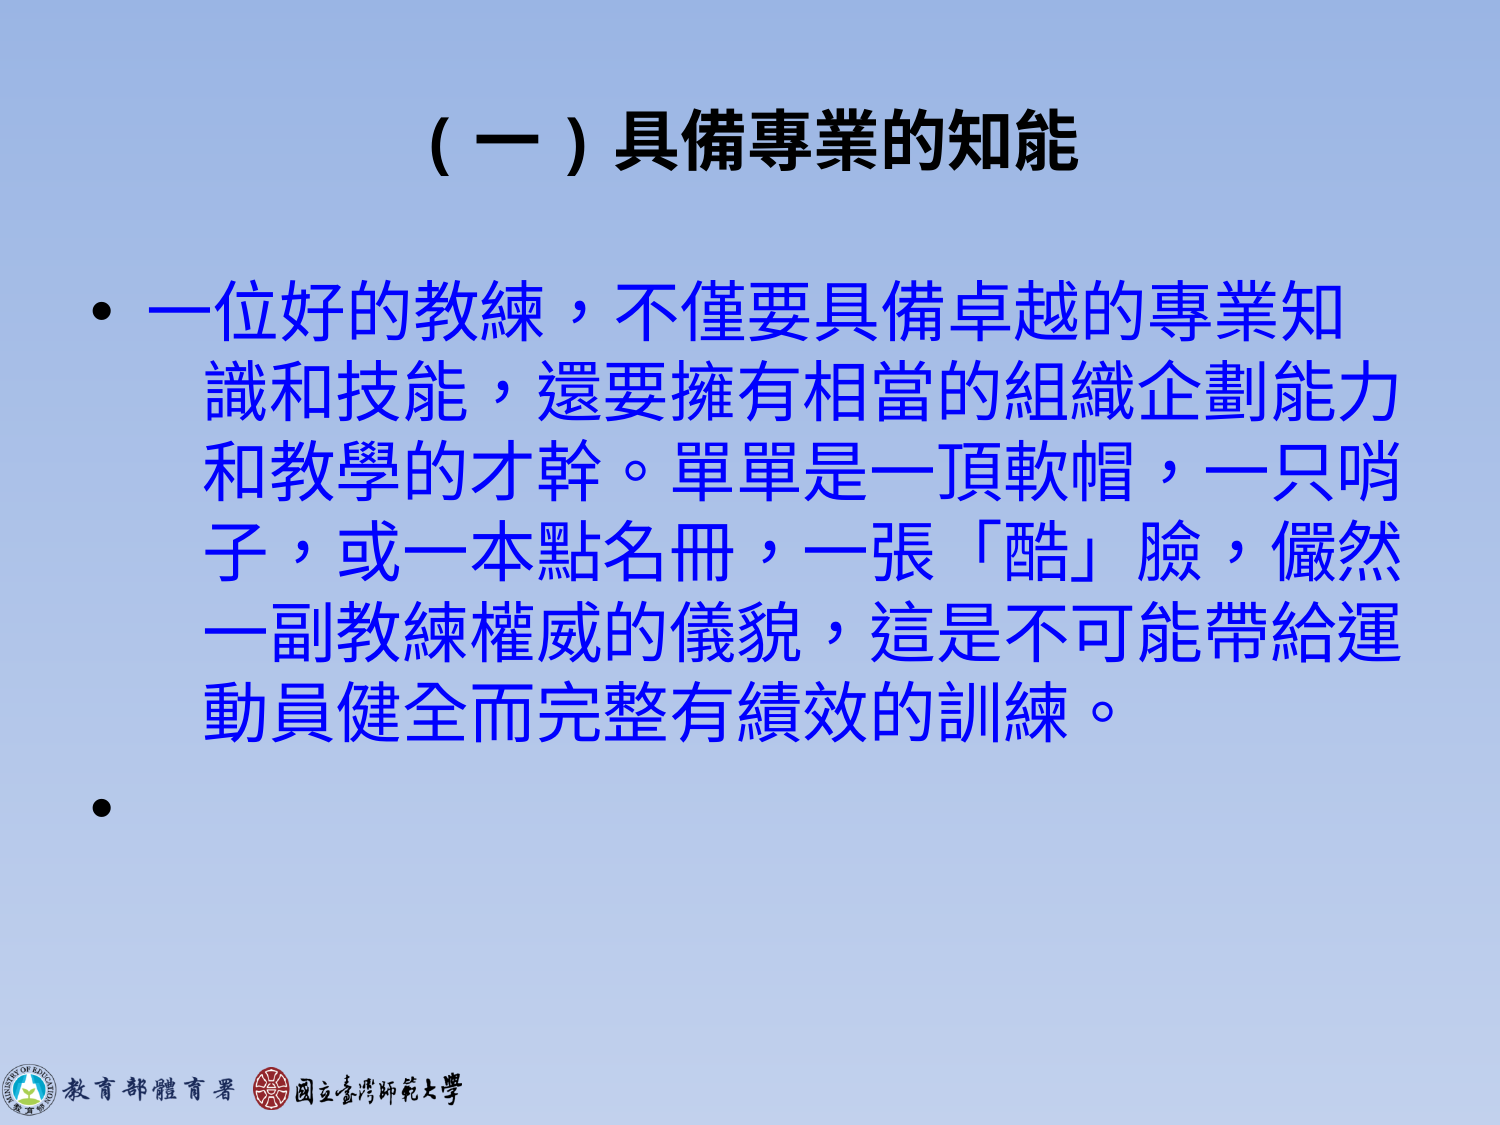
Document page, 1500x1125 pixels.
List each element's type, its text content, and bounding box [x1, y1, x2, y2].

title (一)具備專業的知能 [75, 45, 1426, 233]
list 一位好的教練，不僅要具備卓越的專業知識和技能，還要擁有相當的組織企劃能力和教學的才幹。單單是一頂軟帽，一只哨子，或一本點名冊，一張「酷」臉，儼然一副教練權威的儀貌，這是不可能帶給運動員健全而完整有績效的訓練。 [75, 262, 1426, 1005]
